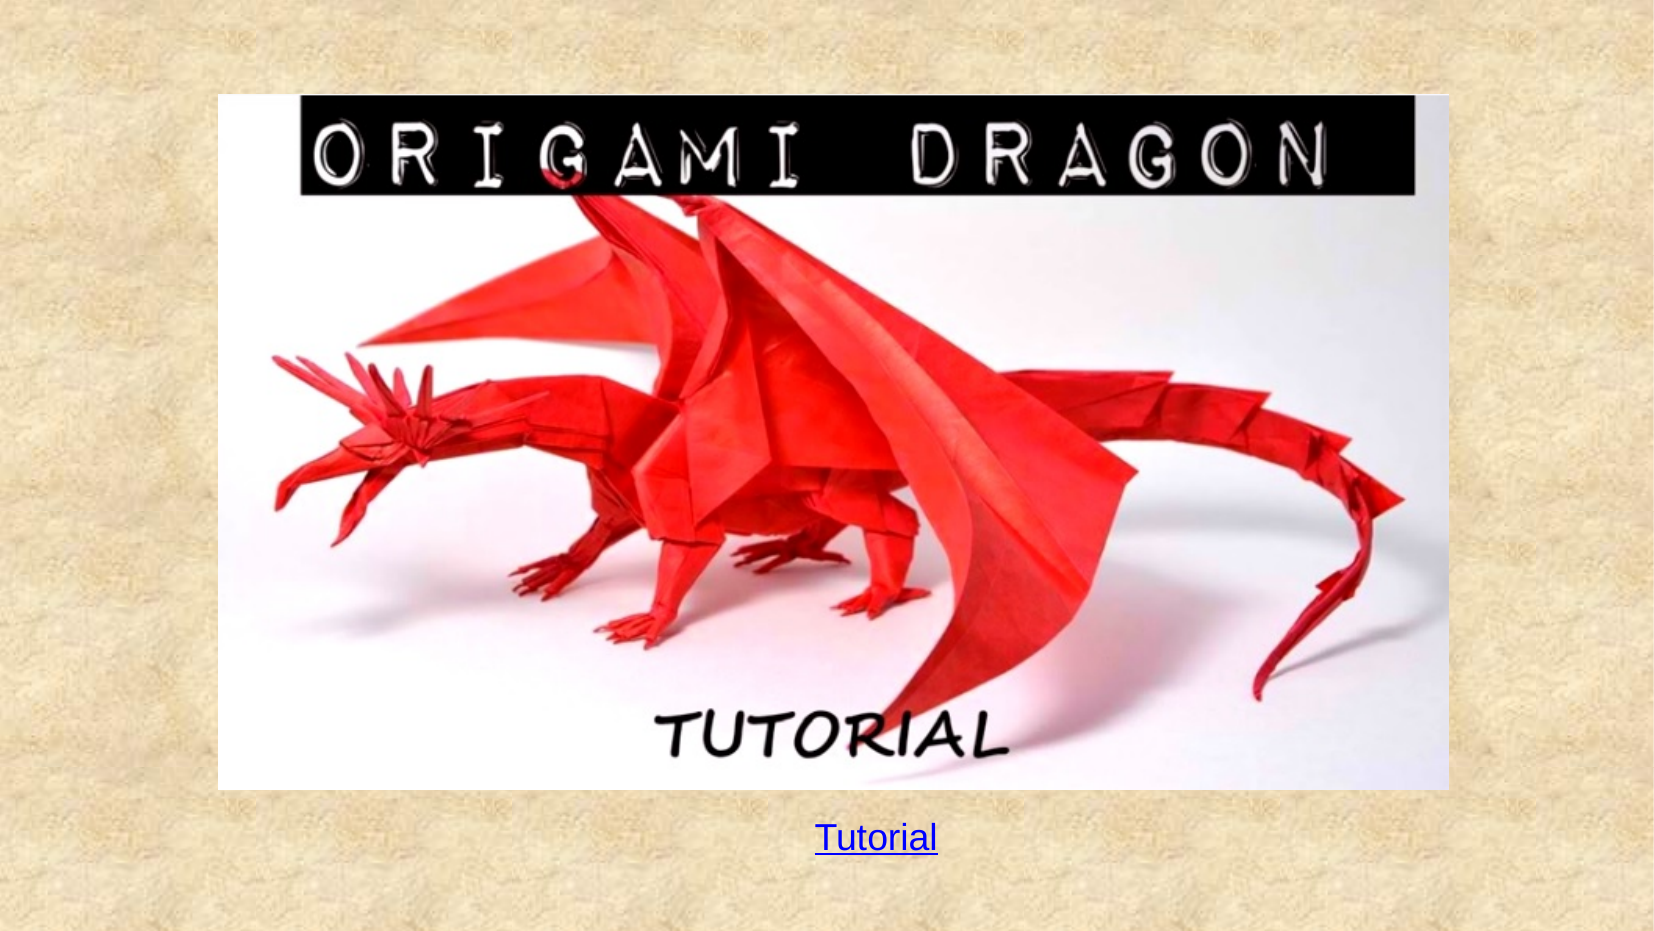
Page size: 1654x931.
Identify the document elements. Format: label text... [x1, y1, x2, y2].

picture [0, 0, 1654, 931]
text_box Tutorial [799, 805, 957, 863]
